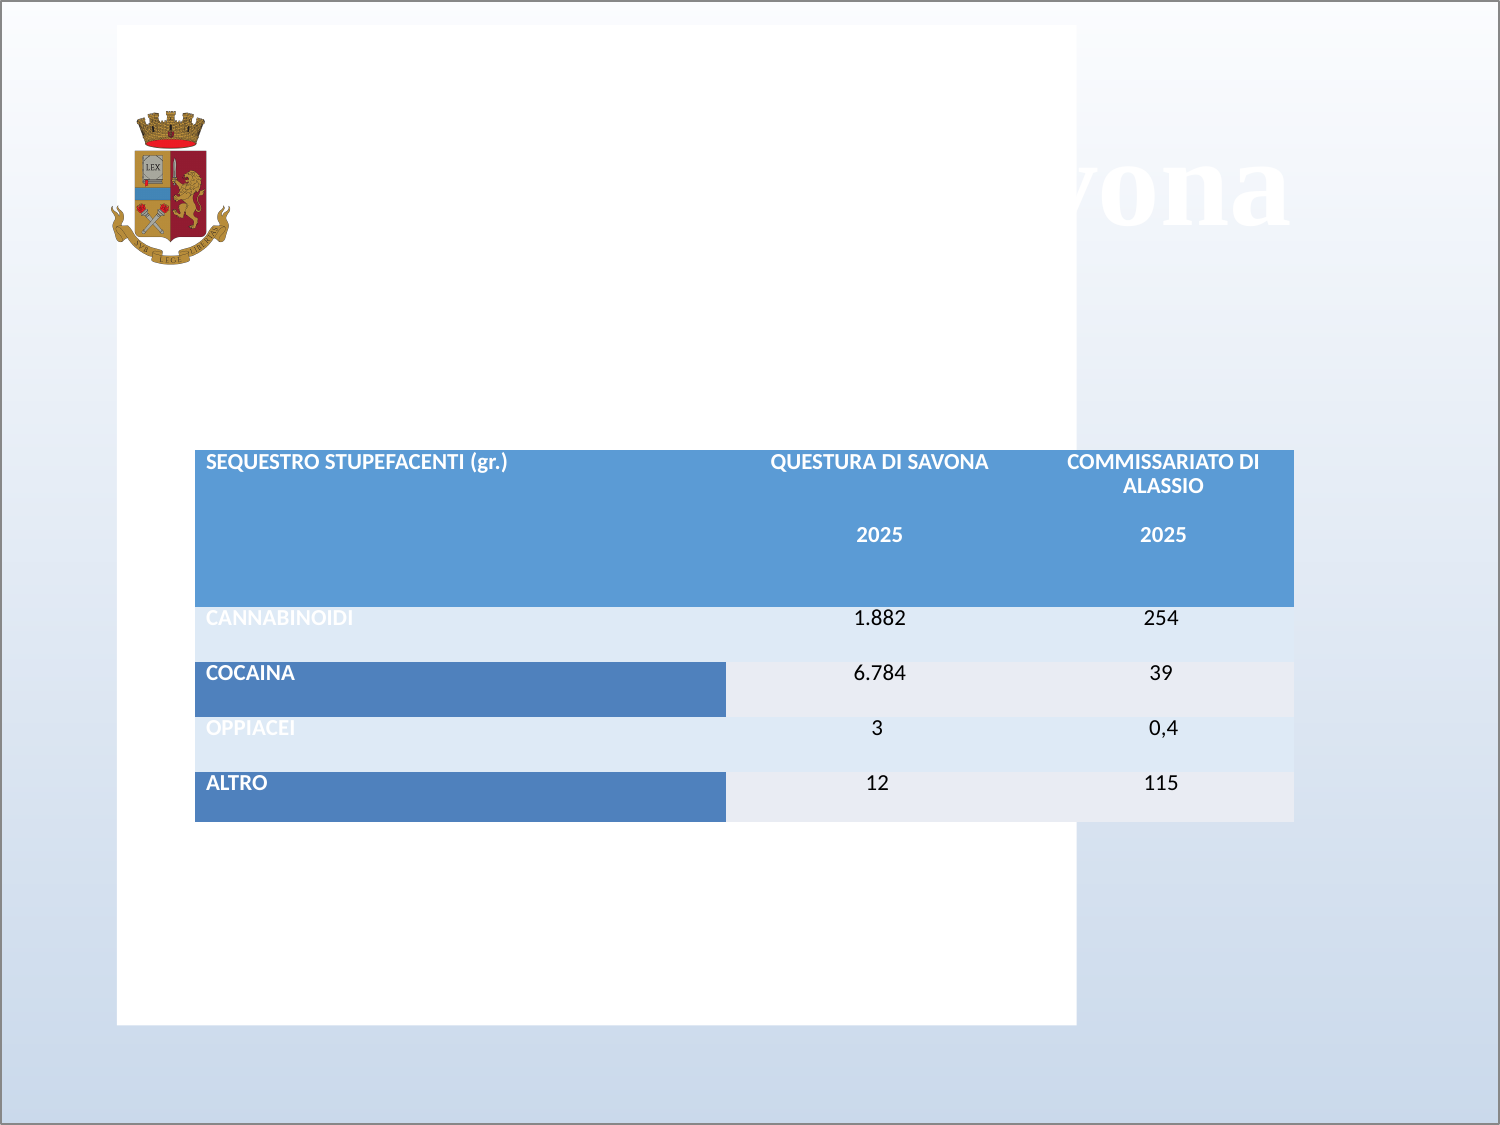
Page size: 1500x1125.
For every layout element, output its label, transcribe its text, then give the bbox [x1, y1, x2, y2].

table_cell 254 [1033, 607, 1294, 662]
table_cell 0,4 [1033, 717, 1294, 772]
table_header COMMISSARIATO DI ALASSIO 2025 [1033, 450, 1294, 607]
table_cell 39 [1033, 662, 1294, 717]
table_cell 1.882 [726, 607, 1033, 662]
table_cell COCAINA [195, 662, 726, 717]
table_cell 12 [726, 772, 1033, 822]
table_cell 115 [1033, 772, 1294, 822]
table_cell 3 [726, 717, 1033, 772]
table_cell OPPIACEI [195, 717, 726, 772]
table_header SEQUESTRO STUPEFACENTI (gr.) [195, 450, 726, 607]
table_cell ALTRO [195, 772, 726, 822]
table_cell CANNABINOIDI [195, 607, 726, 662]
chart [0, 0, 1500, 1125]
table_header QUESTURA DI SAVONA 2025 [726, 450, 1033, 607]
table_cell 6.784 [726, 662, 1033, 717]
